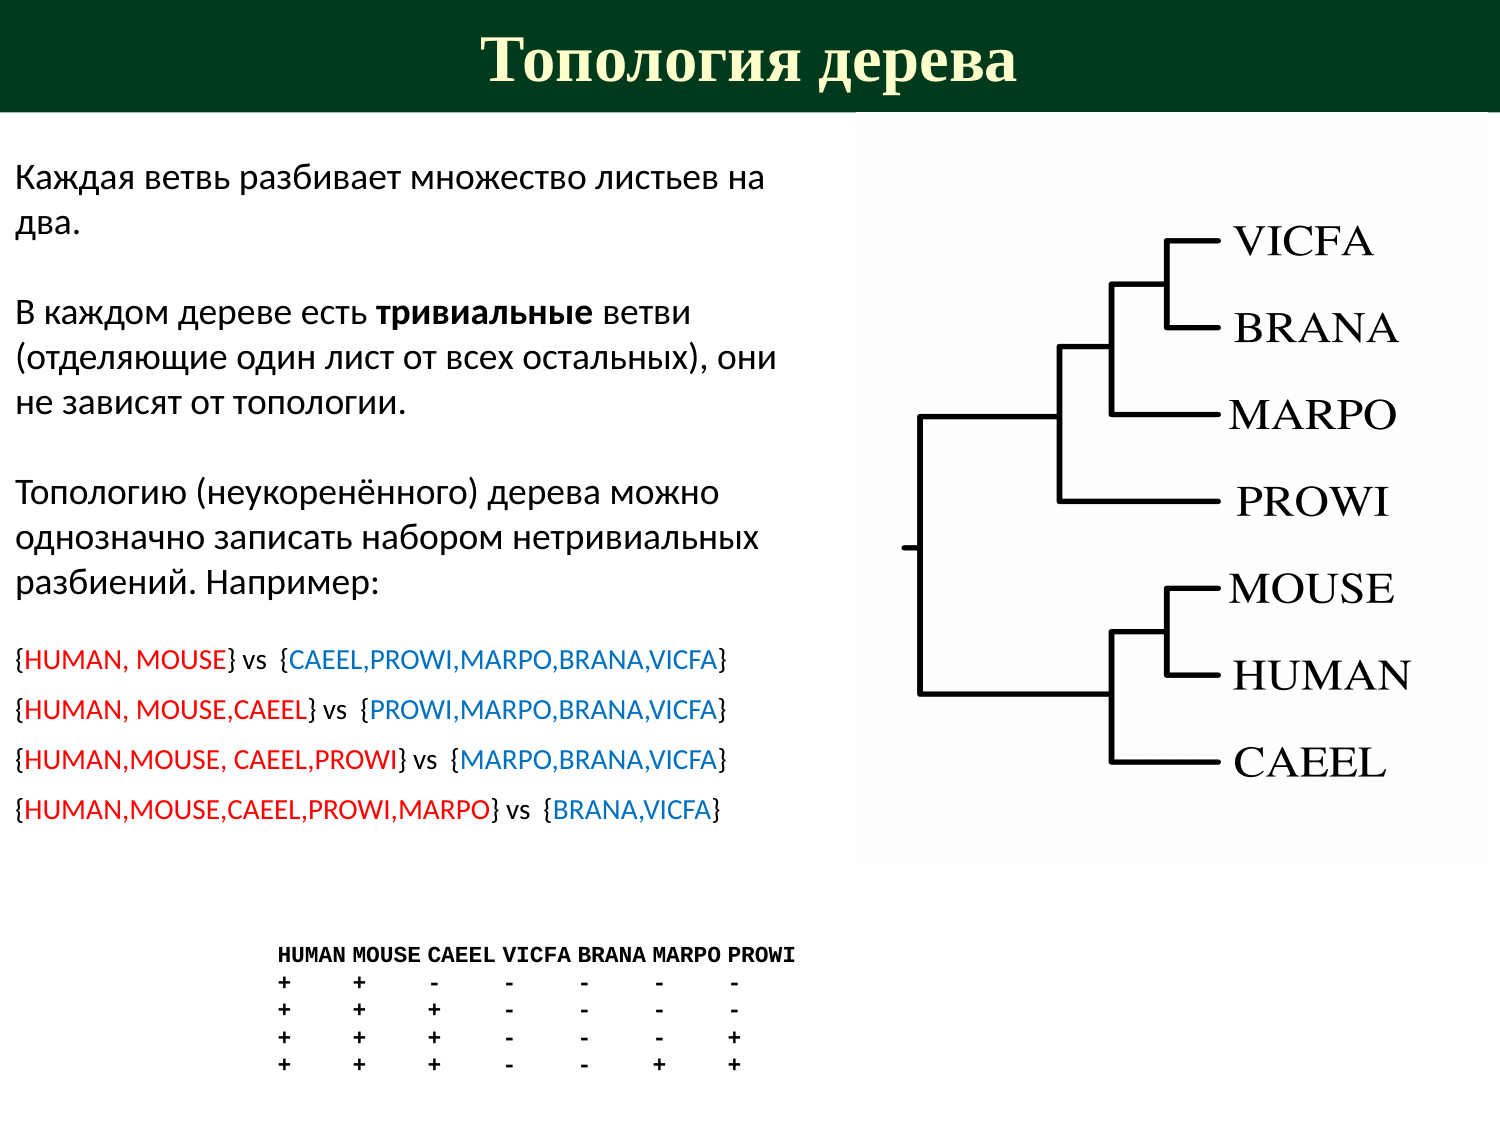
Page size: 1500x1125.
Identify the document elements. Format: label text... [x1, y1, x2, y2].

text_box {HUMAN,MOUSE,CAEEL,PROWI,MARPO} vs {BRANA,VICFA} [0, 774, 875, 833]
text_box {HUMAN, MOUSE} vs {CAEEL,PROWI,MARPO,BRANA,VICFA} [0, 624, 875, 675]
text_box HUMAN MOUSE CAEEL VICFA BRANA MARPO PROWI + + - - - - - + + + - - - - + + + - - - + + + + - - + + [262, 924, 1275, 1085]
text_box Каждая ветвь разбивает множество листьев на два. В каждом дереве есть тривиальные ветви (отделяющие один лист от всех остальных), они не зависят от топологии. Топологию (неукоренённого) дерева можно однозначно записать набором нетривиальных разбиений. Например: [0, 137, 800, 611]
title Топология дерева [0, 0, 1500, 113]
text_box {HUMAN,MOUSE, CAEEL,PROWI} vs {MARPO,BRANA,VICFA} [0, 733, 875, 774]
picture [856, 112, 1488, 866]
text_box {HUMAN, MOUSE,CAEEL} vs {PROWI,MARPO,BRANA,VICFA} [0, 675, 875, 733]
